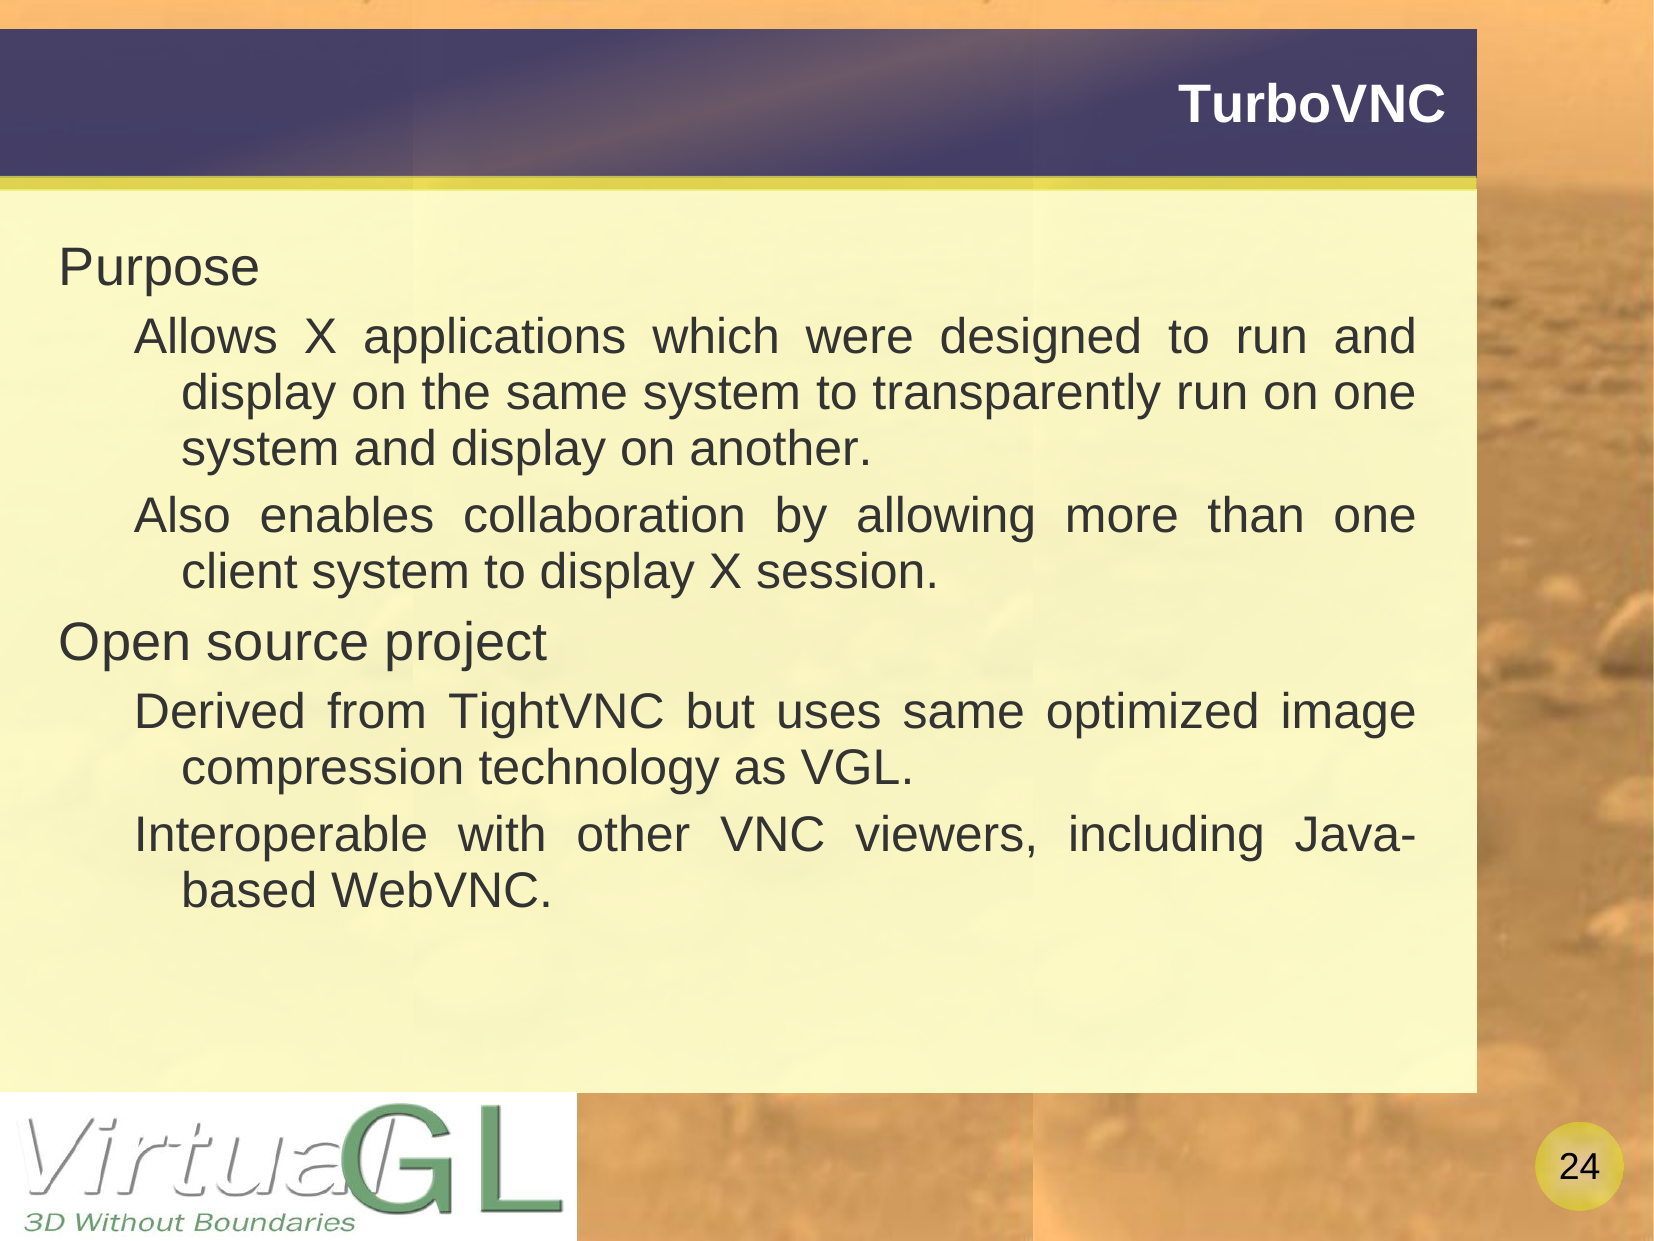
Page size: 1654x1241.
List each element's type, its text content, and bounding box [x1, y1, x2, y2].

picture [0, 0, 1654, 1241]
list Purpose Allows X applications which were designed to run and display on the same system to transparently run on one system and display on another. Also enables collaboration by allowing more than one client system to display X session. Open source project Derived from TightVNC but uses same optimized image compression technology as VGL. Interoperable with other VNC viewers, including Java-based WebVNC. [59, 236, 1418, 1182]
title TurboVNC [29, 59, 1447, 148]
